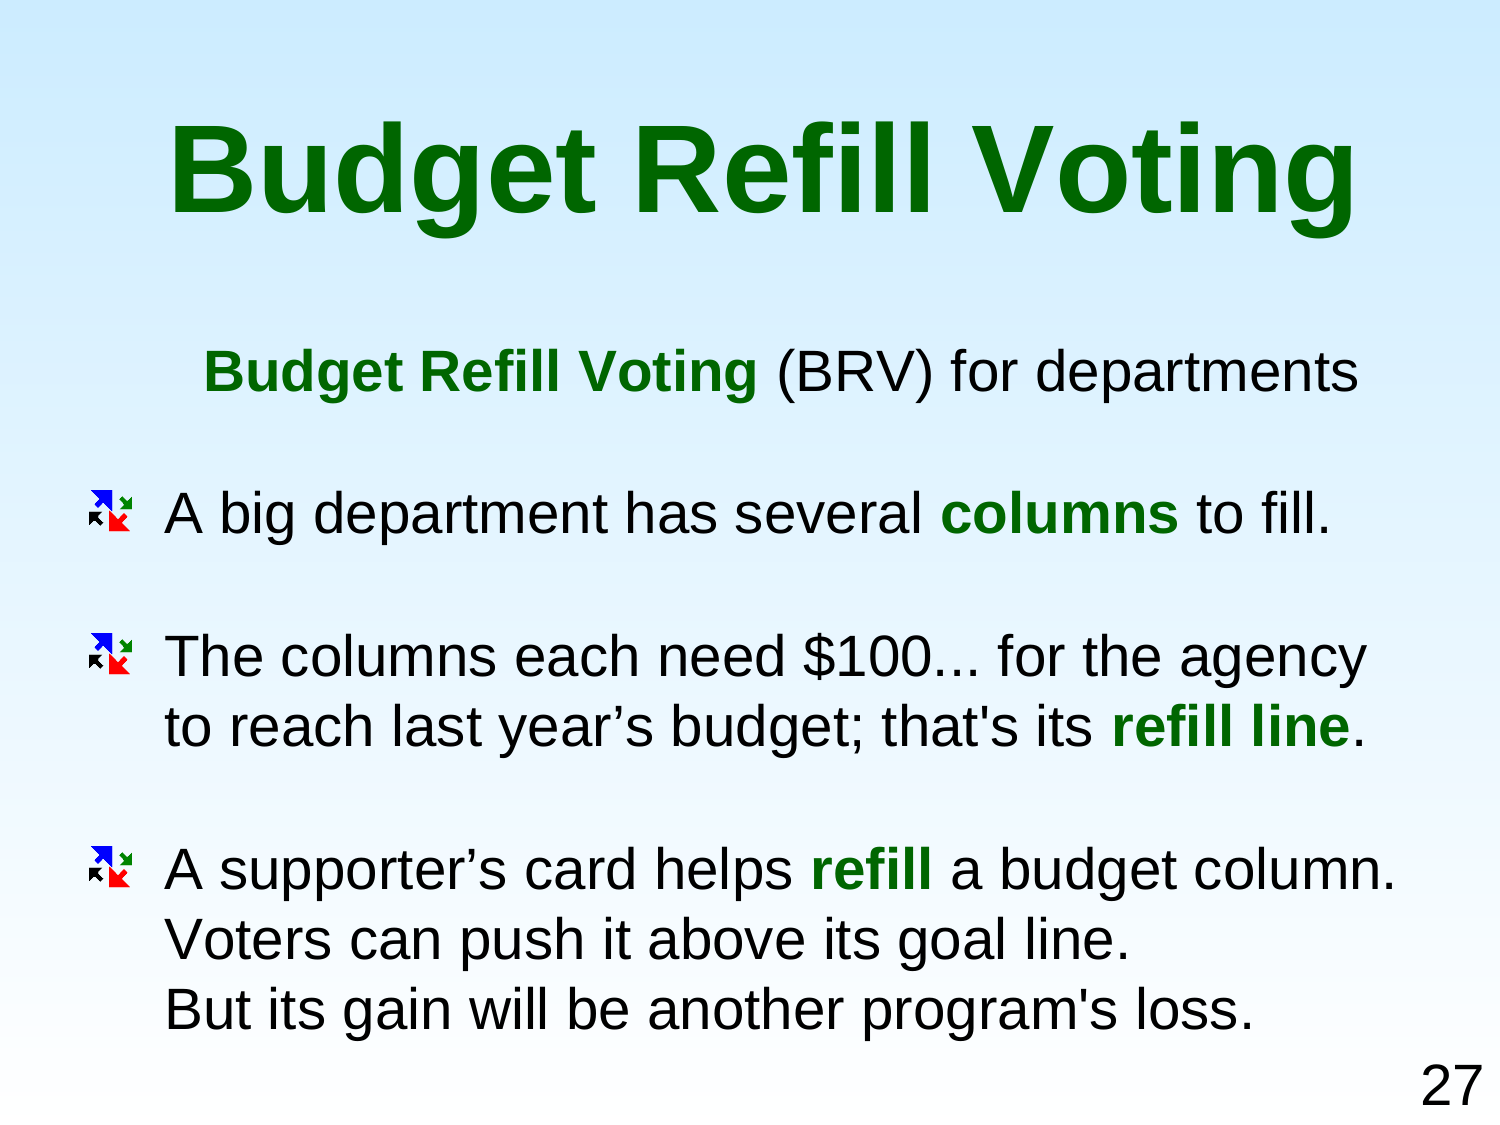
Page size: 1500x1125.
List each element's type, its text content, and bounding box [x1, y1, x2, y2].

text_box Budget Refill Voting (BRV) for departments A big department has several columns to fill. The columns each need $100... for the agency to reach last year’s budget; that's its refill line. A supporter’s card helps refill a budget column. Voters can push it above its goal line. But its gain will be another program's loss. [37, 324, 1500, 1049]
picture [89, 845, 132, 888]
picture [89, 632, 132, 675]
picture [89, 489, 132, 532]
text_box 22 [1400, 1039, 1500, 1125]
title Budget Refill Voting [0, 74, 1500, 263]
